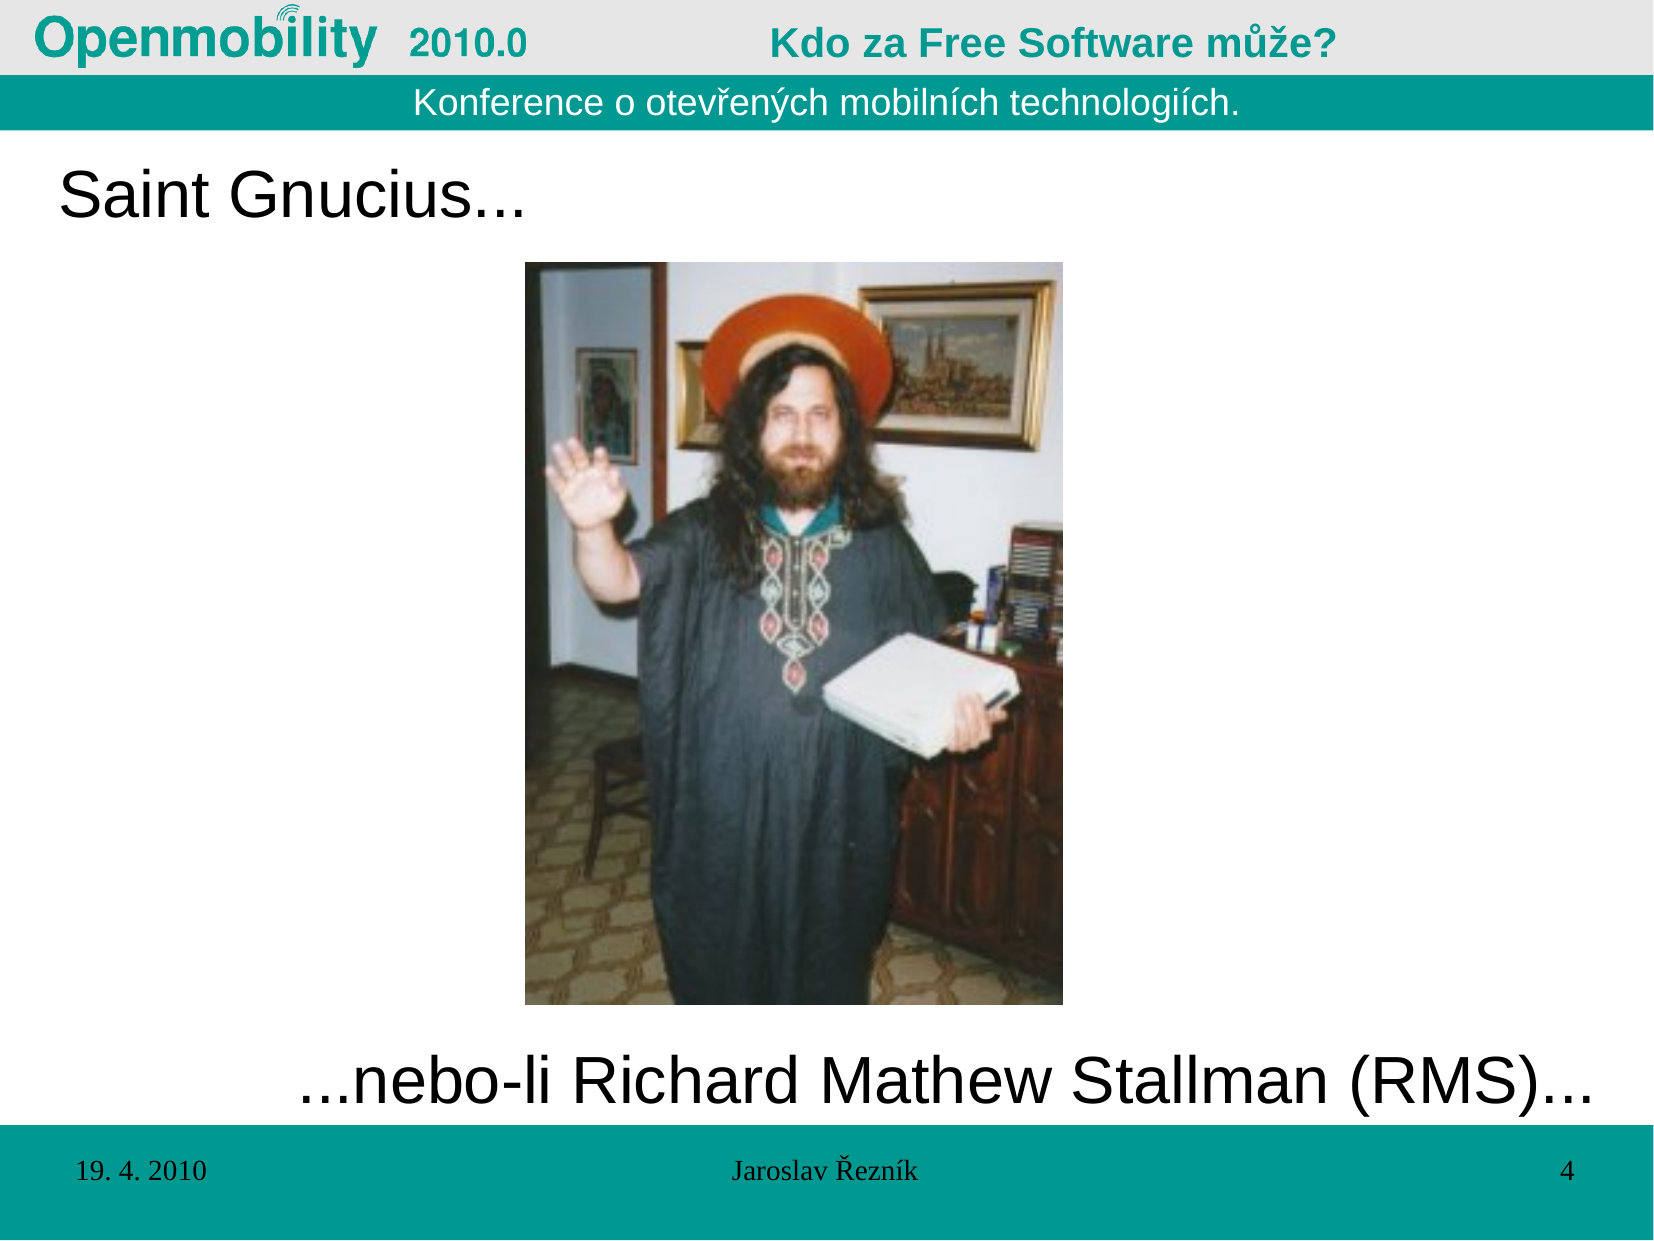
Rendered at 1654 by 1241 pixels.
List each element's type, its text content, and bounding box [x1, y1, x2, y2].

text_box ...nebo-li Richard Mathew Stallman (RMS)... [282, 1035, 1613, 1126]
text_box Saint Gnucius... [43, 150, 543, 240]
picture [525, 262, 1063, 1005]
title Kdo za Free Software může? [570, 19, 1538, 68]
picture [35, 4, 526, 68]
